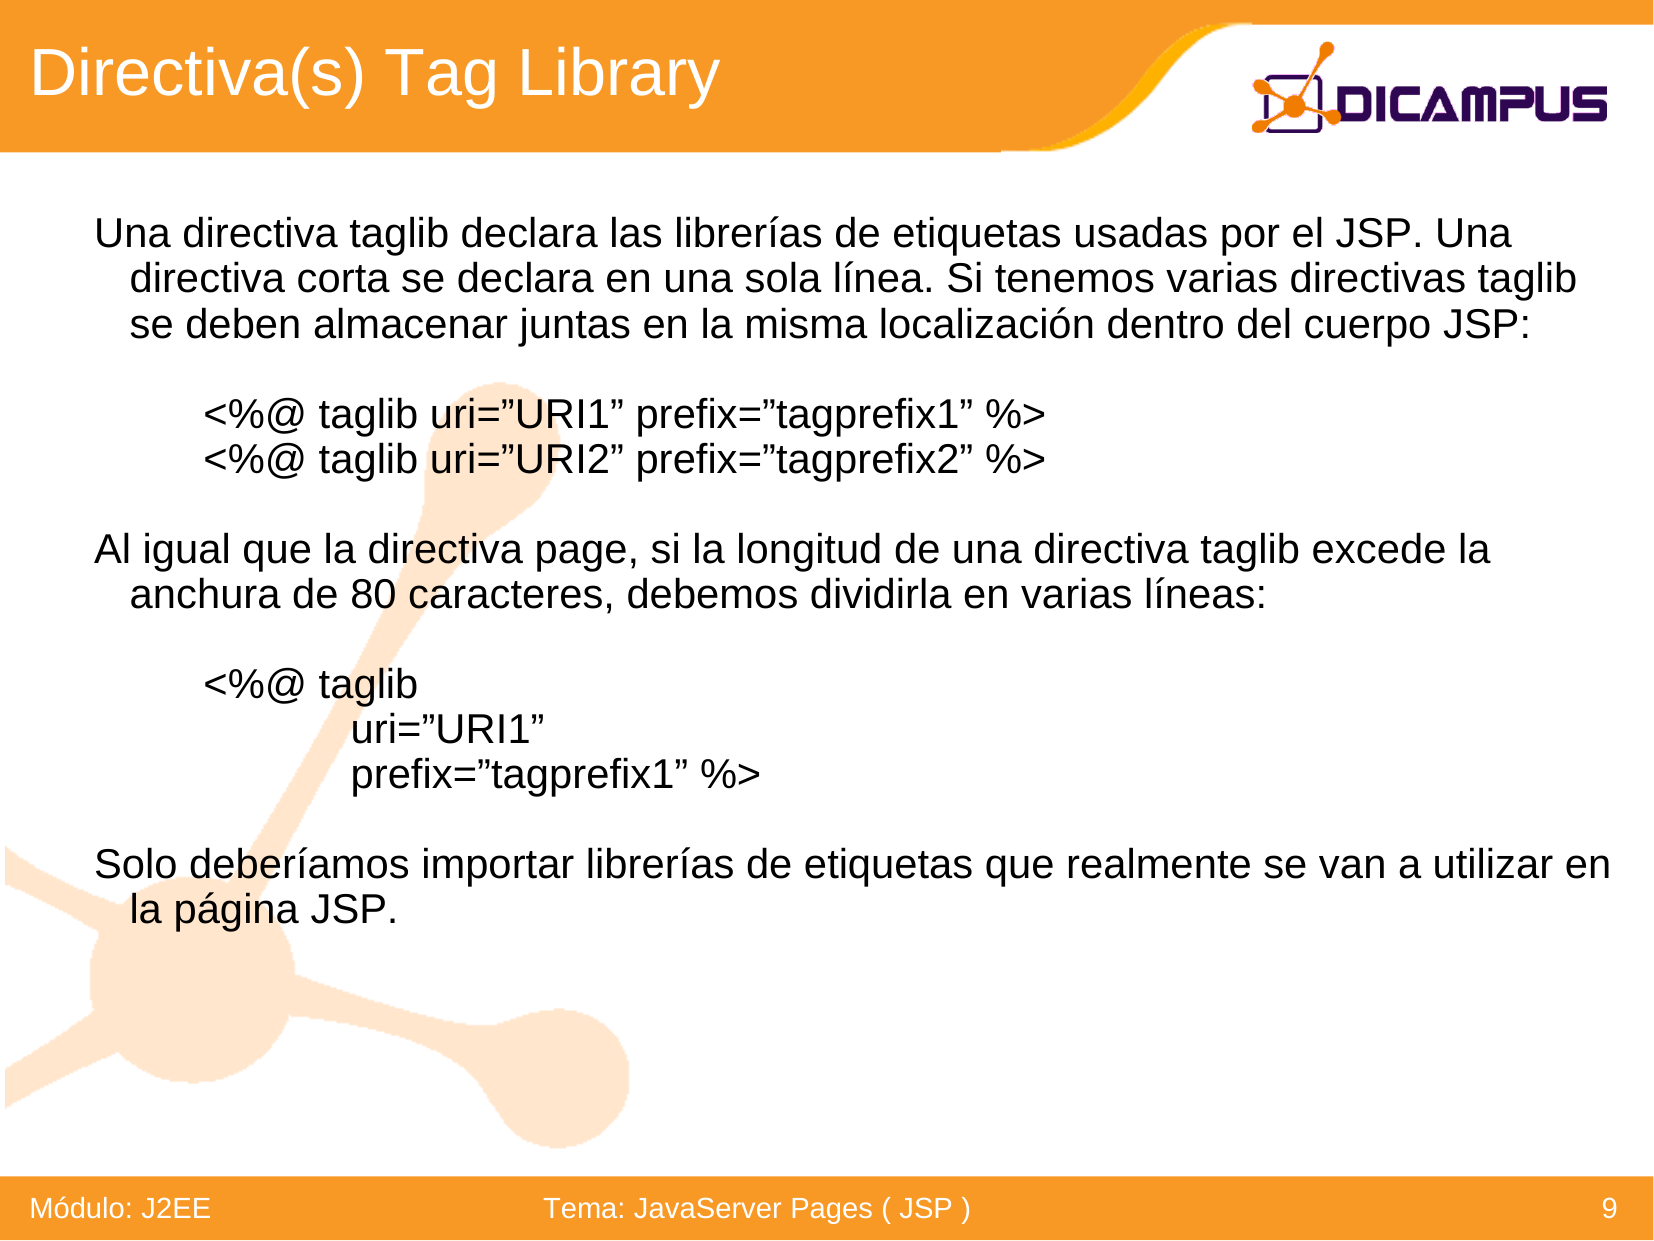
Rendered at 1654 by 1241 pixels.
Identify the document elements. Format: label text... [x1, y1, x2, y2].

text_box Directiva(s) Tag Library [29, 37, 1001, 111]
text_box [0, 0, 1654, 153]
text_box Módulo: J2EE [29, 1192, 473, 1225]
text_box Una directiva taglib declara las librerías de etiquetas usadas por el JSP. Una directiva corta se declara en una sola línea. Si tenemos varias directivas taglib se deben almacenar juntas en la misma localización dentro del cuerpo JSP: <%@ taglib uri=”URI1” prefix=”tagprefix1” %> <%@ taglib uri=”URI2” prefix=”tagprefix2” %> Al igual que la directiva page, si la longitud de una directiva taglib excede la anchura de 80 caracteres, debemos dividirla en varias líneas: <%@ taglib uri=”URI1” prefix=”tagprefix1” %> Solo deberíamos importar librerías de etiquetas que realmente se van a utilizar en la página JSP. [59, 135, 1625, 979]
text_box [0, 1176, 1654, 1241]
text_box Tema: JavaServer Pages ( JSP ) [543, 1192, 1447, 1225]
picture [5, 362, 663, 1176]
text_box <number> [1469, 1185, 1633, 1233]
picture [1001, 4, 1607, 135]
